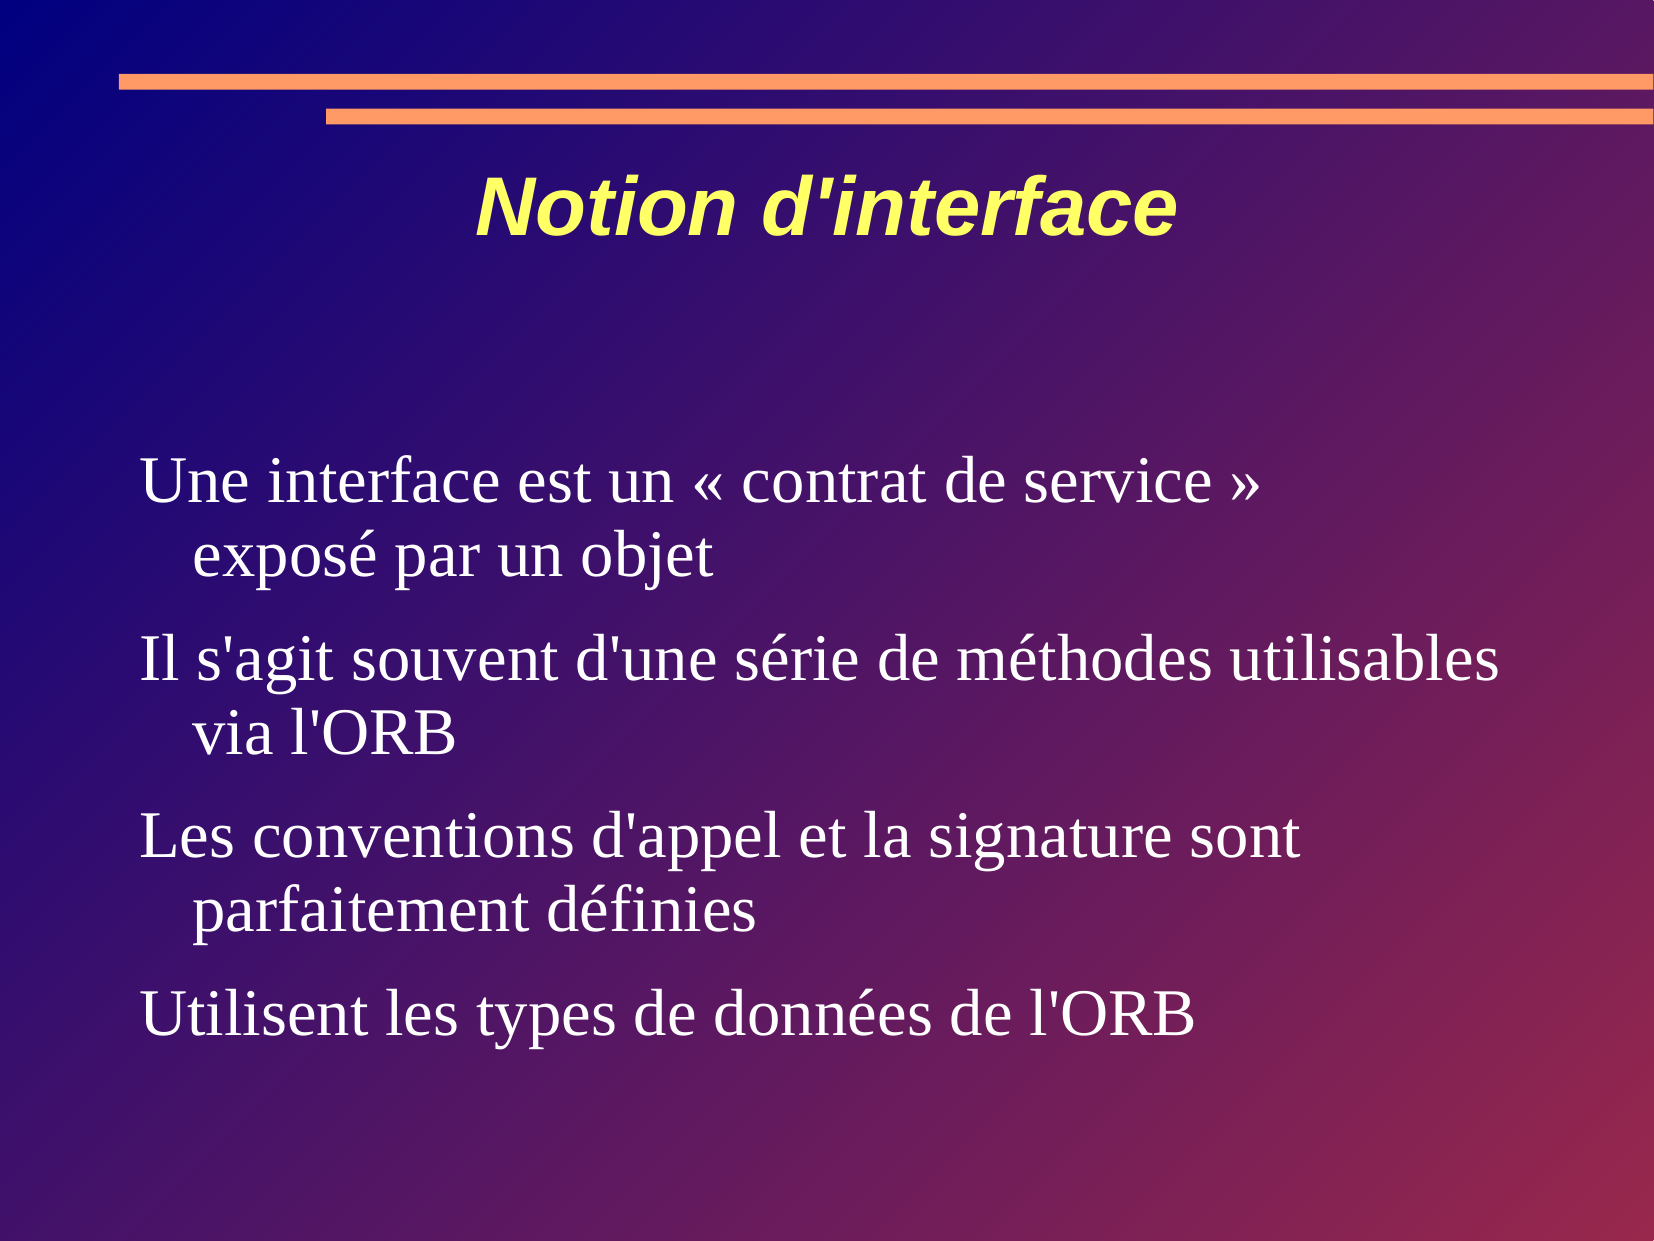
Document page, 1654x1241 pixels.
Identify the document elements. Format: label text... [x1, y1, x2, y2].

list Une interface est un « contrat de service » exposé par un objet Il s'agit souvent d'une série de méthodes utilisables via l'ORB Les conventions d'appel et la signature sont parfaitement définies Utilisent les types de données de l'ORB [121, 443, 1534, 1127]
title Notion d'interface [121, 102, 1534, 311]
